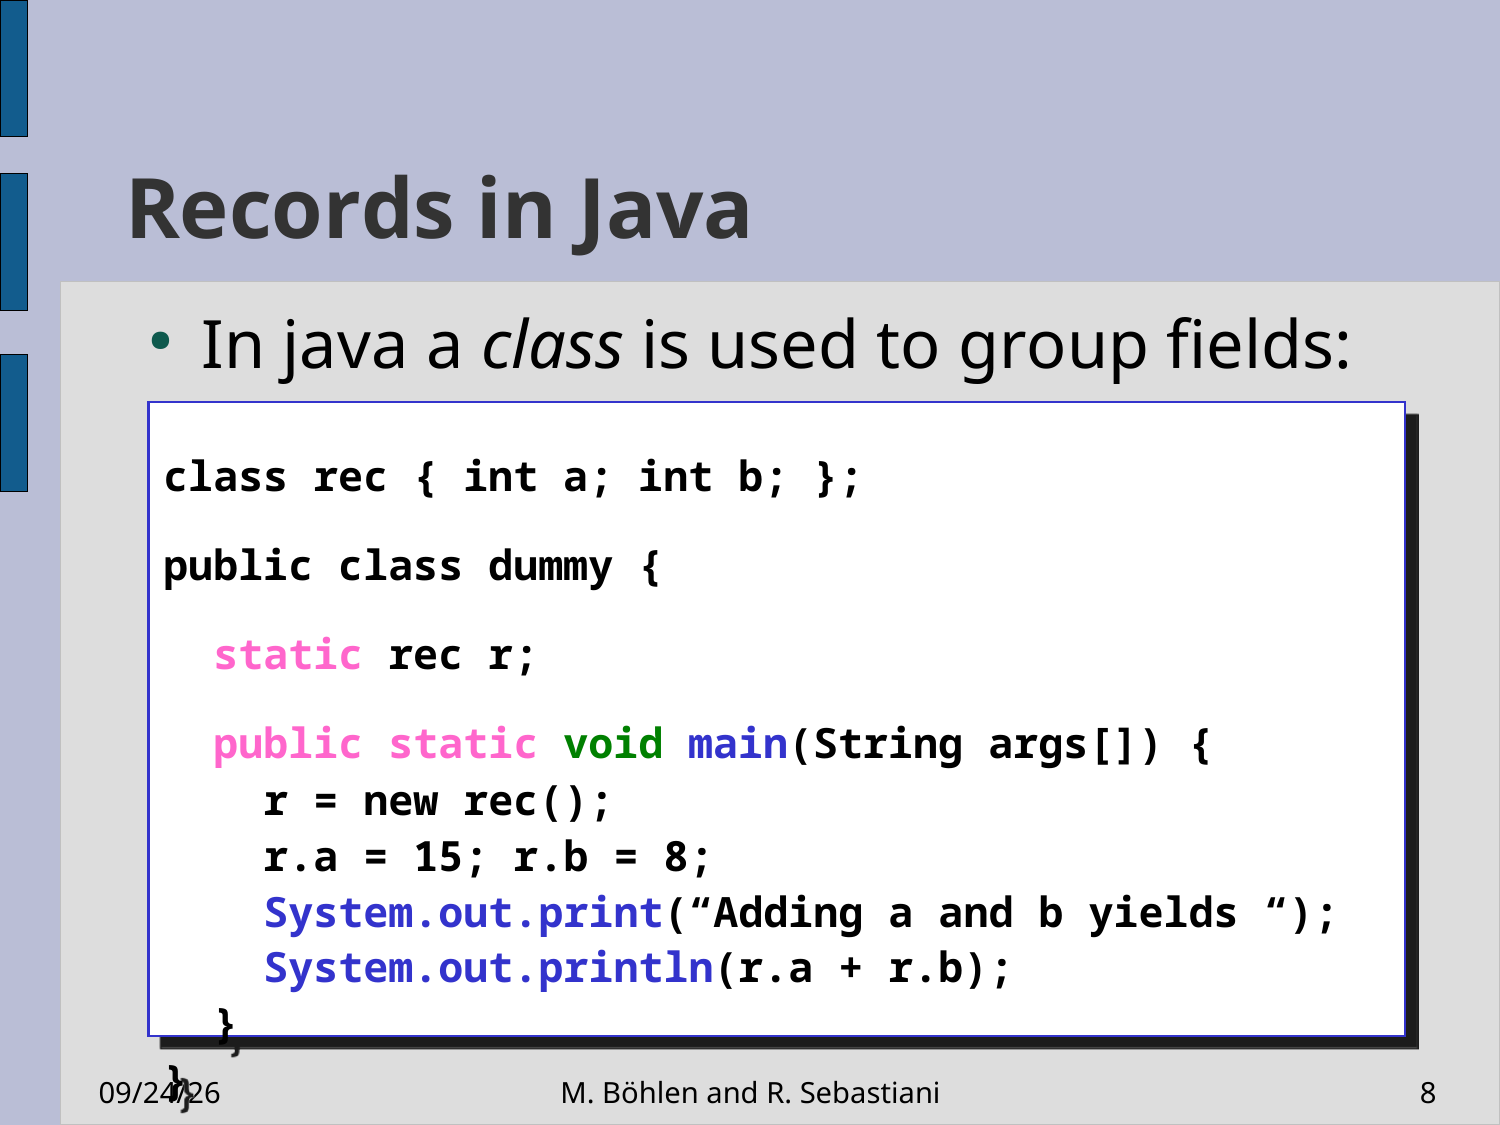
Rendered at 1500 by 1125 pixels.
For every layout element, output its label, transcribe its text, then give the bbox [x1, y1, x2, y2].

list In java a class is used to group fields: [116, 289, 1398, 412]
text_box class rec { int a; int b; }; public class dummy { static rec r; public static void main(String args[]) { r = new rec(); r.a = 15; r.b = 8; System.out.print(“Adding a and b yields “); System.out.println(r.a + r.b); } } [148, 402, 1405, 1036]
title Records in Java [110, 67, 1392, 271]
